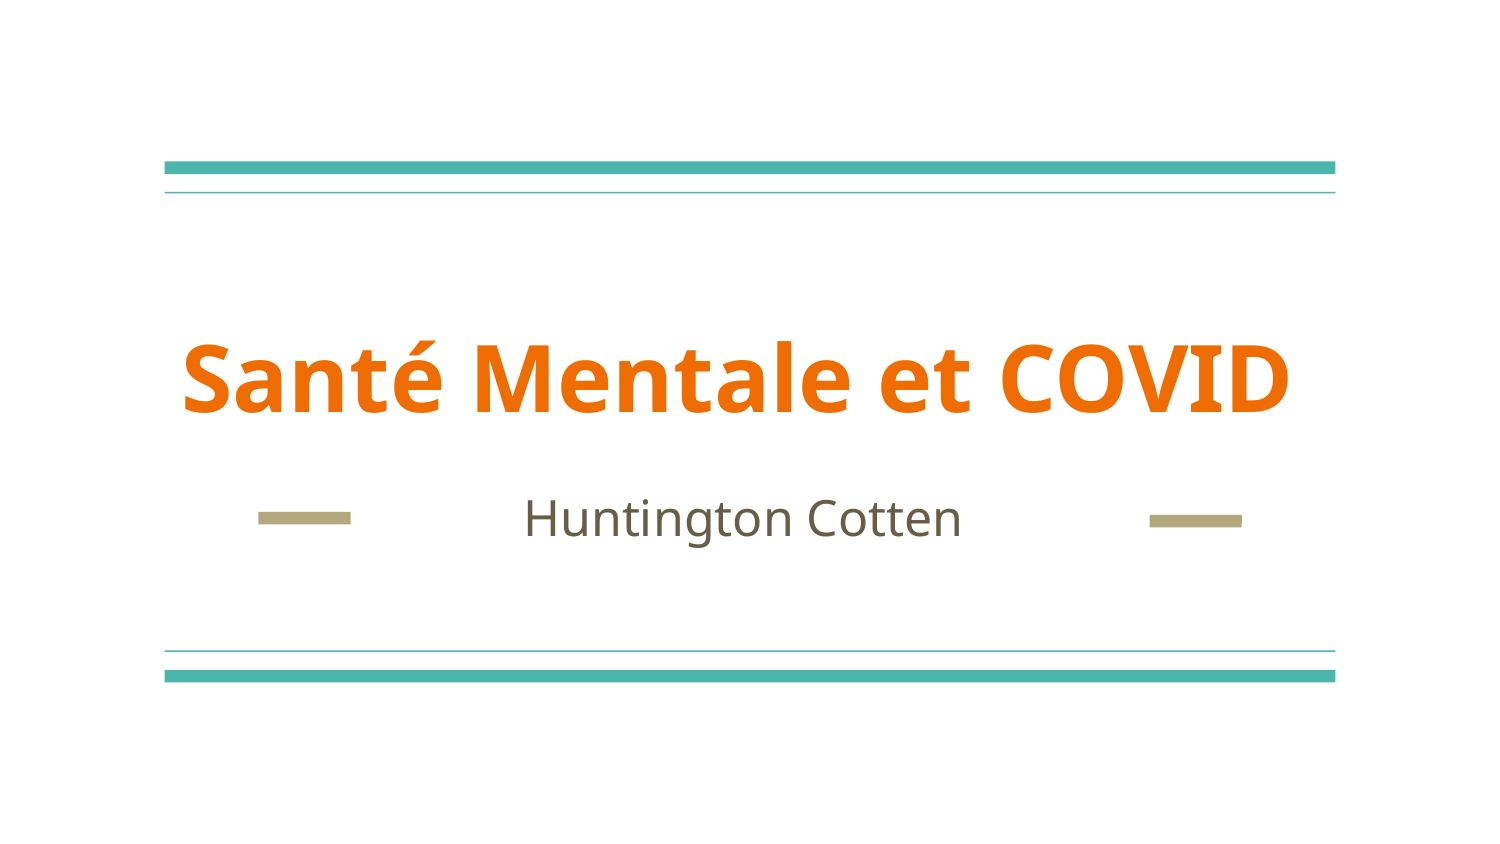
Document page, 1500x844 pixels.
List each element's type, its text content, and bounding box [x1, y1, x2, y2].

title Santé Mentale et COVID [164, 287, 1336, 456]
subtitle Huntington Cotten [350, 467, 1150, 598]
